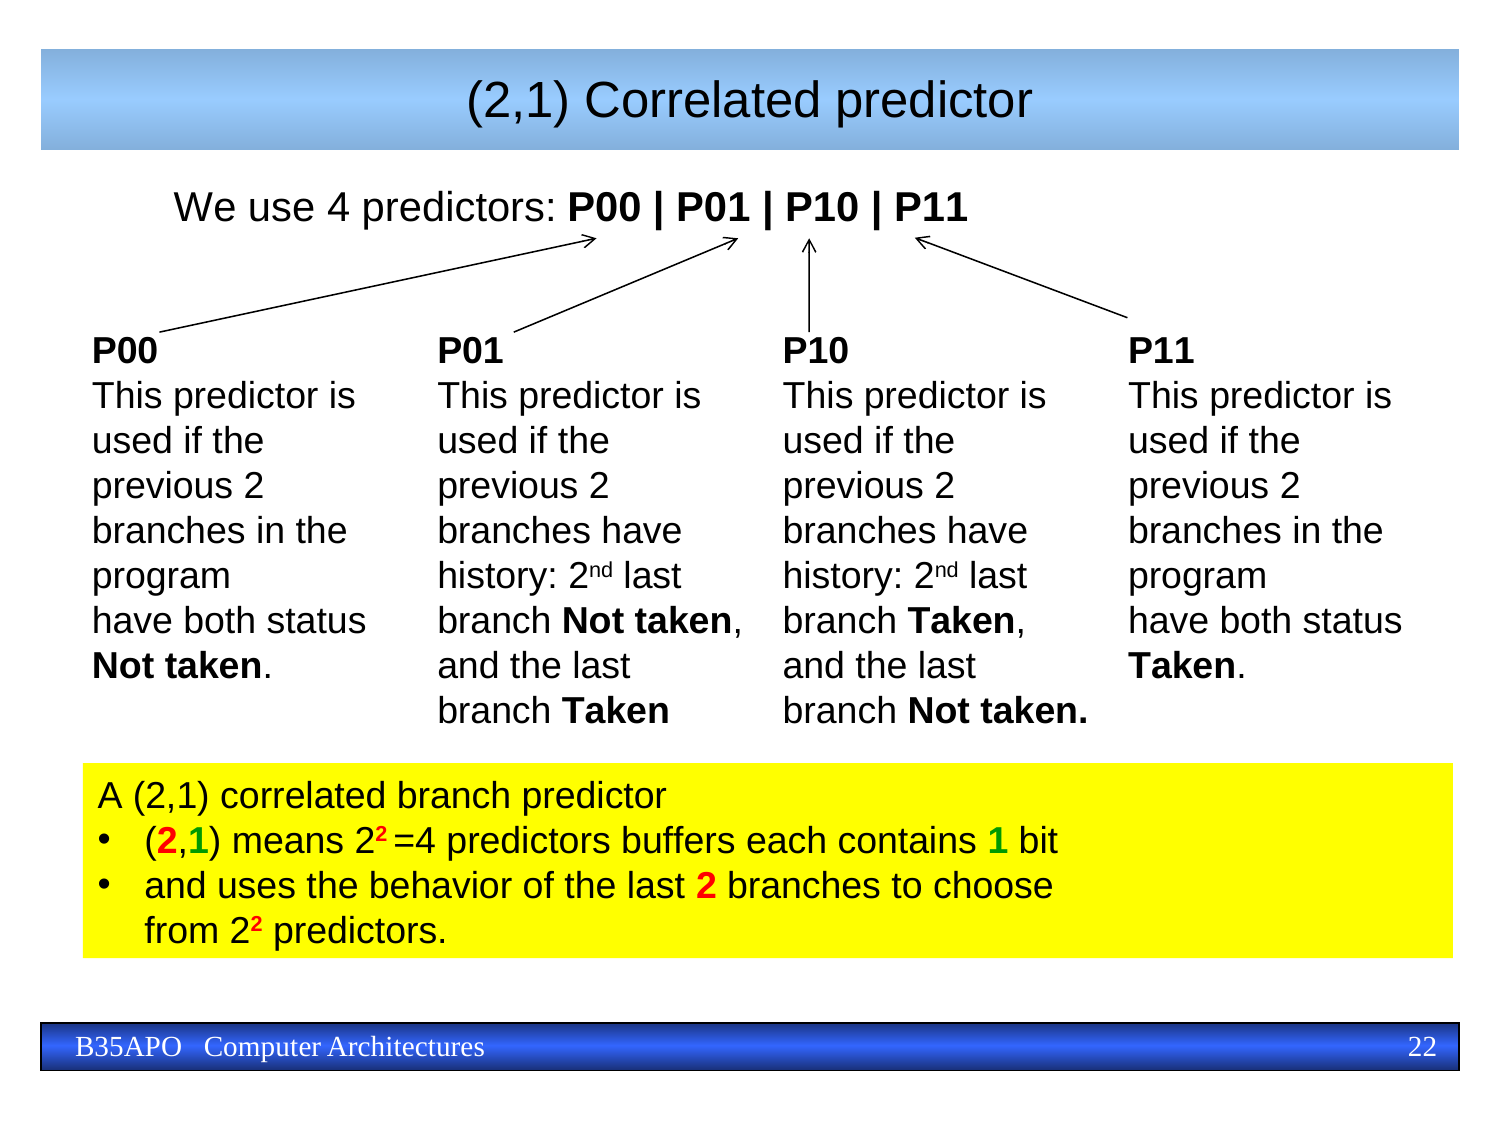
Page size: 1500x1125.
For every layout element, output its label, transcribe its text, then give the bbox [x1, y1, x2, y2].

text_box A (2,1) correlated branch predictor (2,1) means 22 =4 predictors buffers each contains 1 bit and uses the behavior of the last 2 branches to choose from 22 predictors. [82, 763, 1453, 959]
text_box [513, 238, 739, 333]
text_box P00 | P01 | P10 | P11 [572, 172, 984, 238]
text_box [914, 237, 1128, 318]
table_header P01 This predictor is used if the previous 2 branches have history: 2nd last branch Not taken, and the last branch Taken [423, 319, 767, 737]
title (2,1) Correlated predictor [41, 49, 1459, 150]
text_box [159, 238, 597, 333]
text_box We use 4 predictors: [159, 172, 572, 238]
table_header P11 This predictor is used if the previous 2 branches in the program have both status Taken. [1114, 319, 1458, 737]
table_header P00 This predictor is used if the previous 2 branches in the program have both status Not taken. [78, 319, 421, 737]
table_header P10 This predictor is used if the previous 2 branches have history: 2nd last branch Taken, and the last branch Not taken. [769, 319, 1112, 737]
